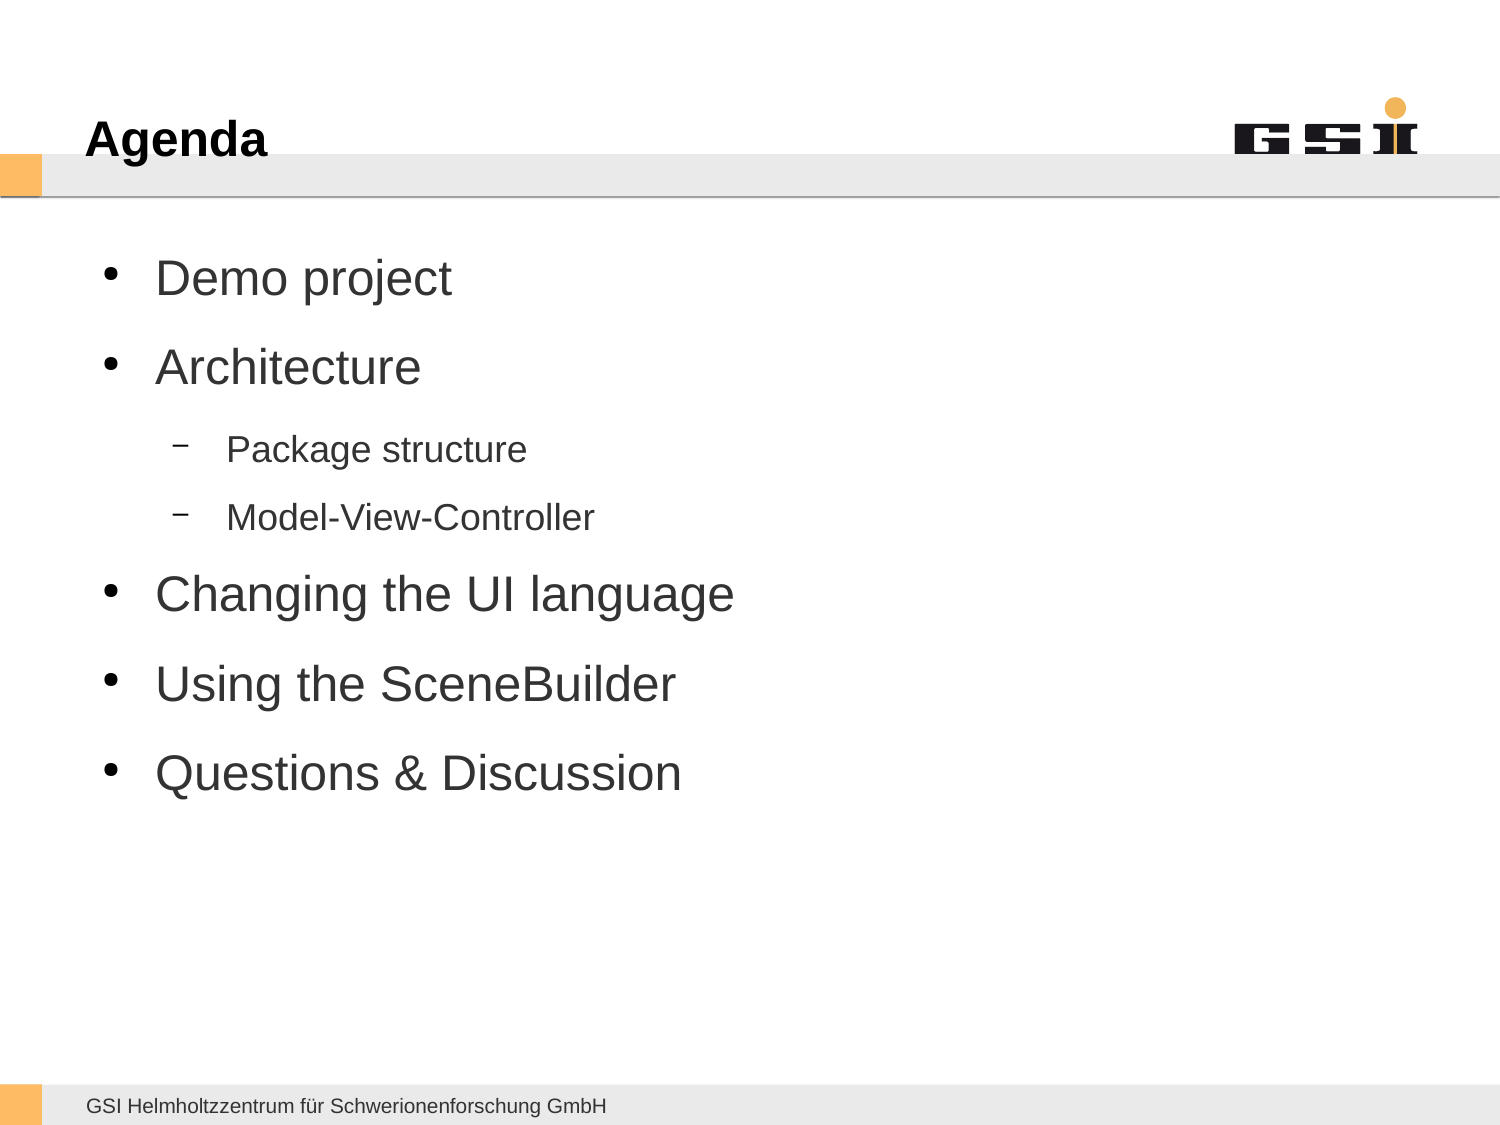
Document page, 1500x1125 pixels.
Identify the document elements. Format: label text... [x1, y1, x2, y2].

list Demo project Architecture Package structure Model-View-Controller Changing the UI language Using the SceneBuilder Questions & Discussion [69, 237, 1417, 1043]
picture [1233, 95, 1419, 154]
title Agenda [69, 44, 986, 174]
